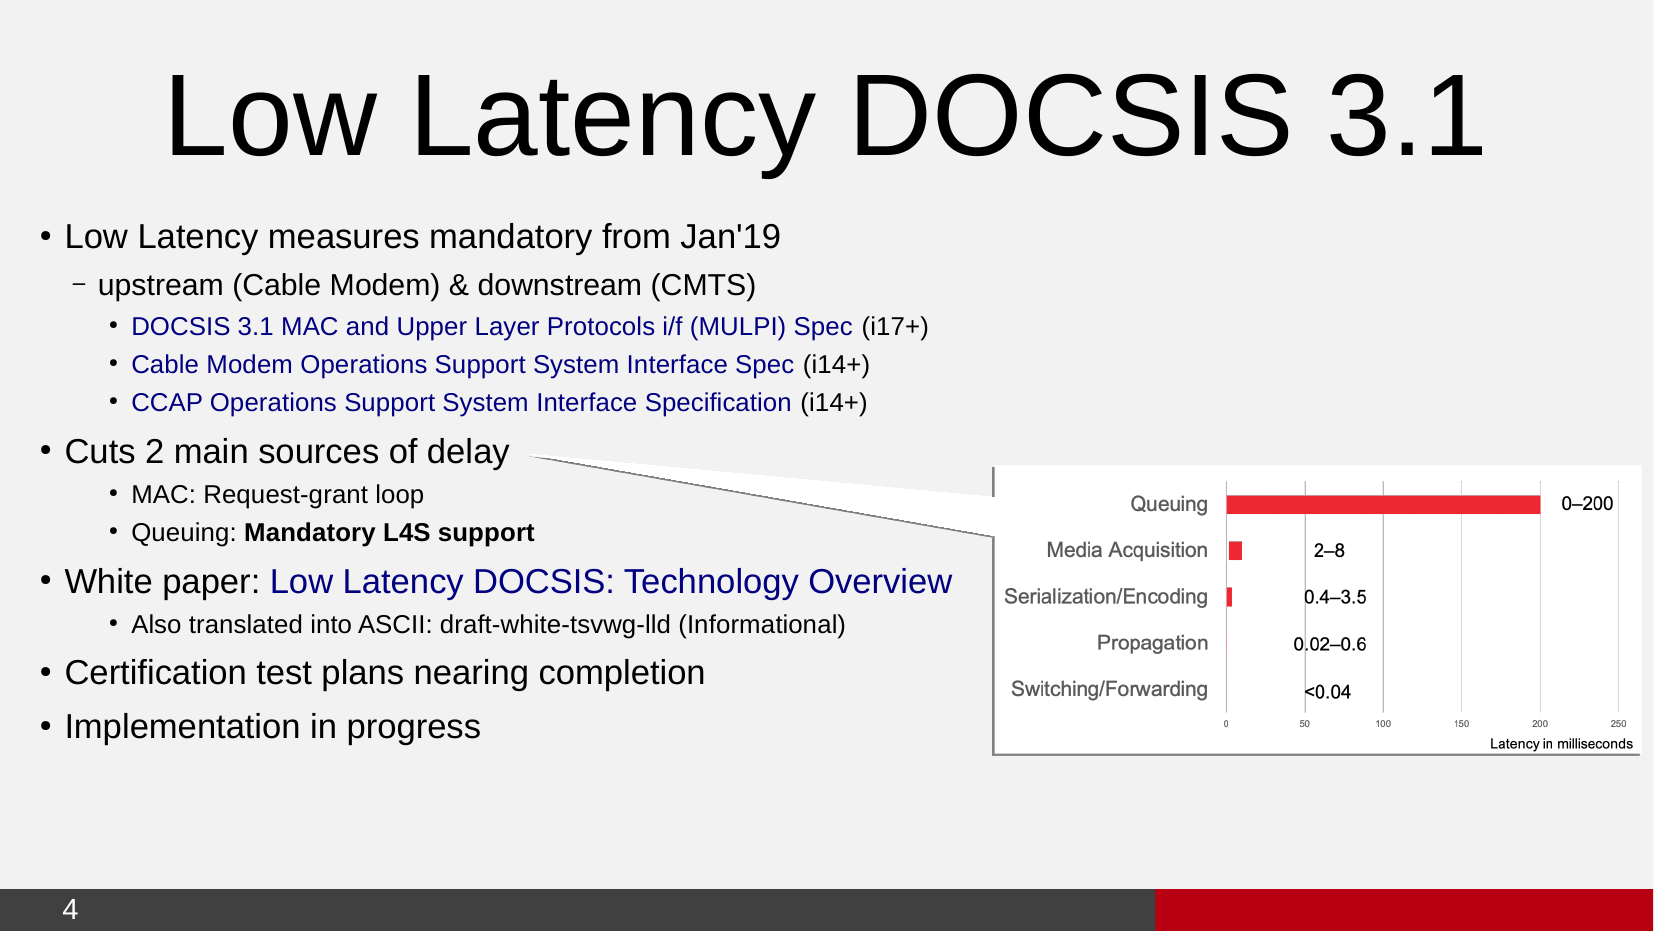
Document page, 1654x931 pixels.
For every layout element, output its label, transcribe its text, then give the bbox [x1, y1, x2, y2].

title Low Latency DOCSIS 3.1 [82, 37, 1571, 193]
list Low Latency measures mandatory from Jan'19 upstream (Cable Modem) & downstream (CMTS) DOCSIS 3.1 MAC and Upper Layer Protocols i/f (MULPI) Spec (i17+) Cable Modem Operations Support System Interface Spec (i14+) CCAP Operations Support System Interface Specification (i14+) Cuts 2 main sources of delay MAC: Request-grant loop Queuing: Mandatory L4S support White paper: Low Latency DOCSIS: Technology Overview Also translated into ASCII: draft-white-tsvwg-lld (Informational) Certification test plans nearing completion Implementation in progress [31, 217, 1611, 757]
text_box [530, 454, 1642, 754]
picture [997, 470, 1641, 759]
